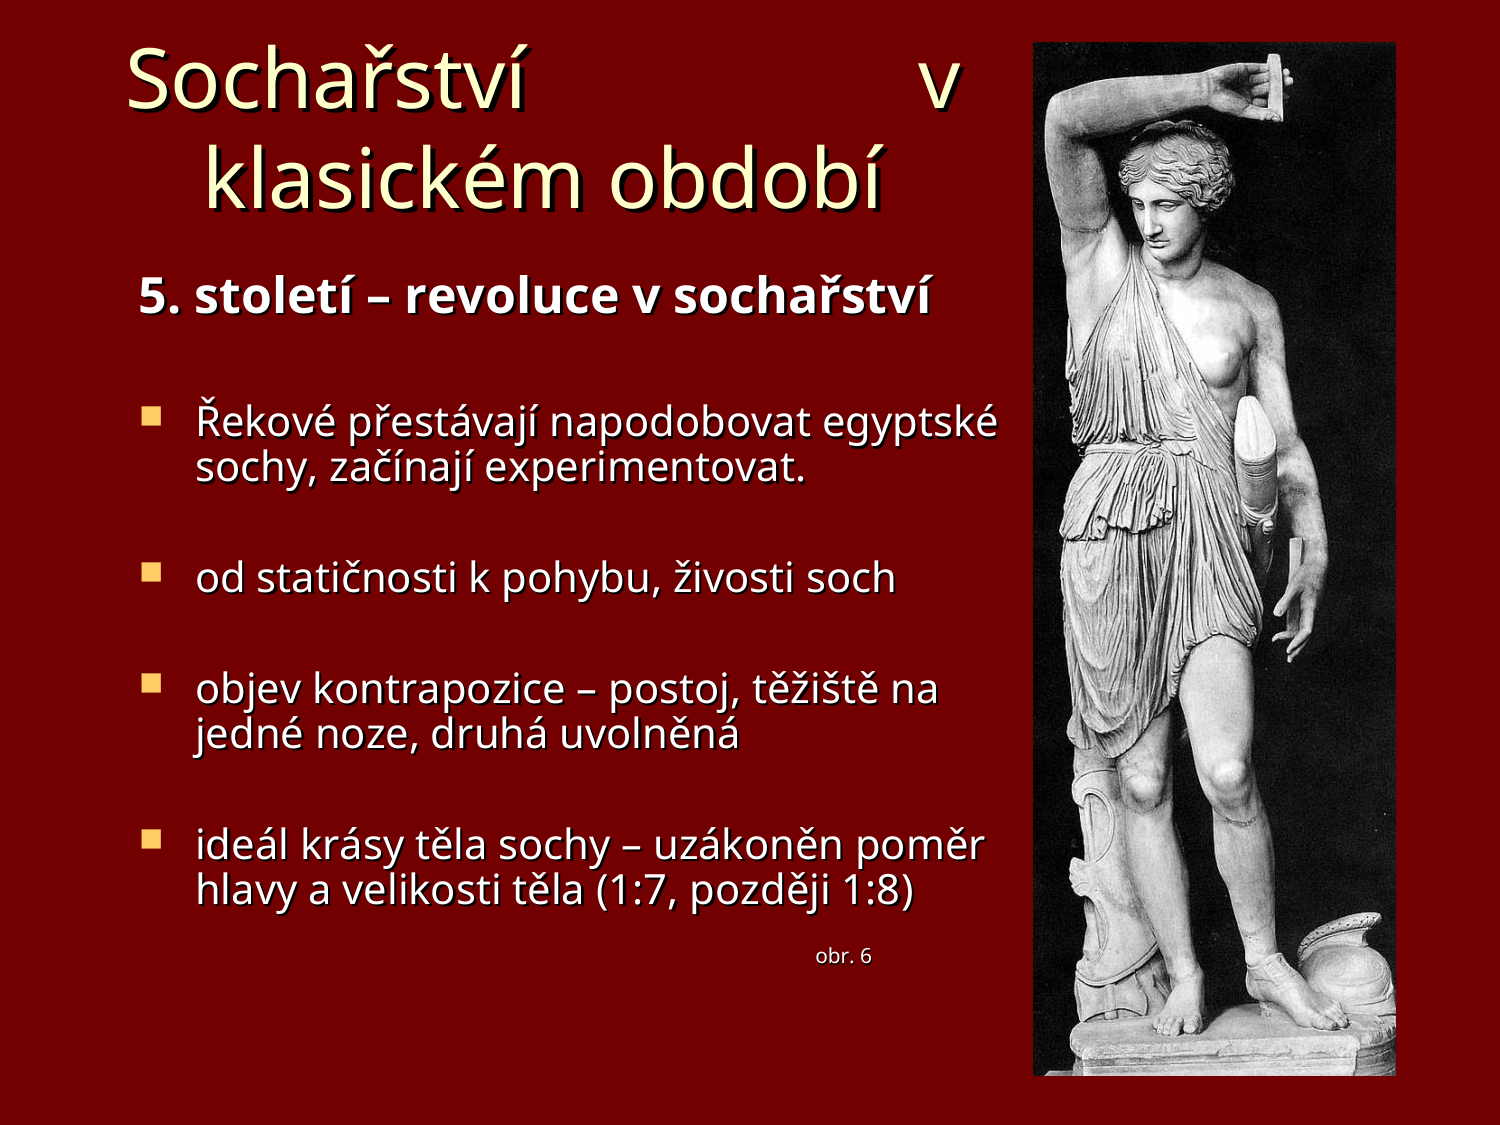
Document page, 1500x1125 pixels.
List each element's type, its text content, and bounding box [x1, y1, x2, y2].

text_box [1033, 42, 1396, 1076]
list 5. století – revoluce v sochařství Řekové přestávají napodobovat egyptské sochy, začínají experimentovat. od statičnosti k pohybu, živosti soch objev kontrapozice – postoj, těžiště na jedné noze, druhá uvolněná ideál krásy těla sochy – uzákoněn poměr hlavy a velikosti těla (1:7, později 1:8) obr. 6 [123, 262, 1022, 1125]
title Sochařství v klasickém období [88, 17, 999, 233]
